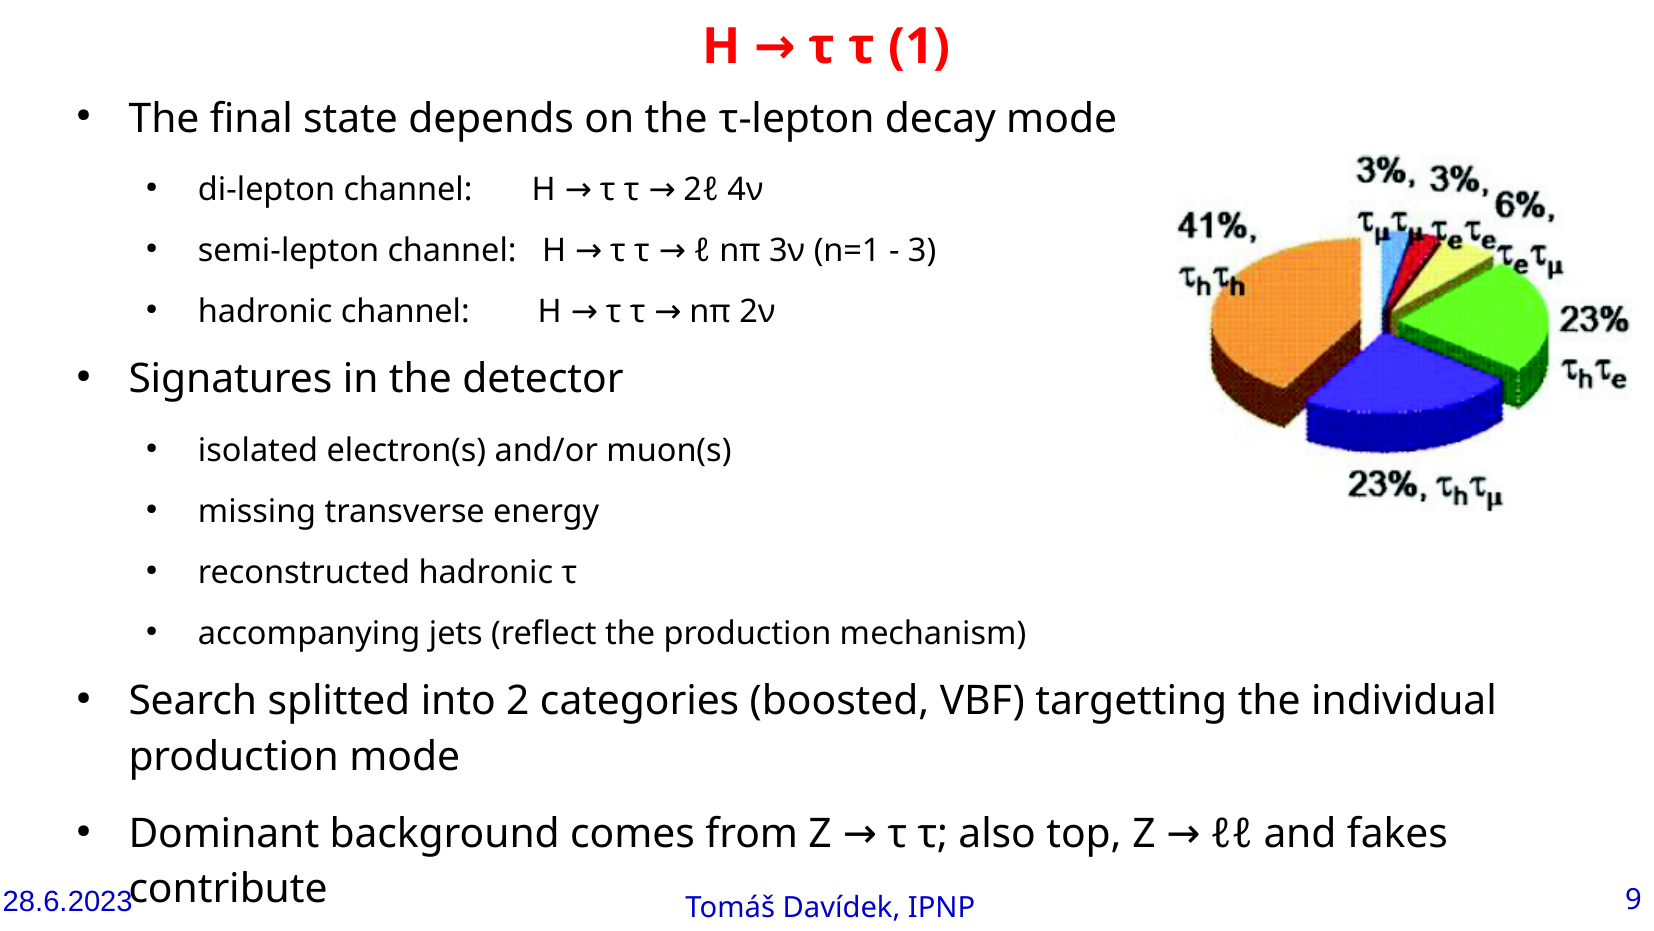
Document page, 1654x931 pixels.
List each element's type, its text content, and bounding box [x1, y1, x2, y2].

list The final state depends on the τ-lepton decay mode di-lepton channel: H → τ τ → 2ℓ 4ν semi-lepton channel: H → τ τ → ℓ nπ 3ν (n=1 - 3) hadronic channel: H → τ τ → nπ 2ν Signatures in the detector isolated electron(s) and/or muon(s) missing transverse energy reconstructed hadronic τ accompanying jets (reflect the production mechanism) Search splitted into 2 categories (boosted, VBF) targetting the individual production mode Dominant background comes from Z → τ τ; also top, Z → ℓℓ and fakes contribute [59, 88, 1595, 916]
title H → τ τ (1) [82, 0, 1571, 88]
picture [1168, 153, 1642, 530]
